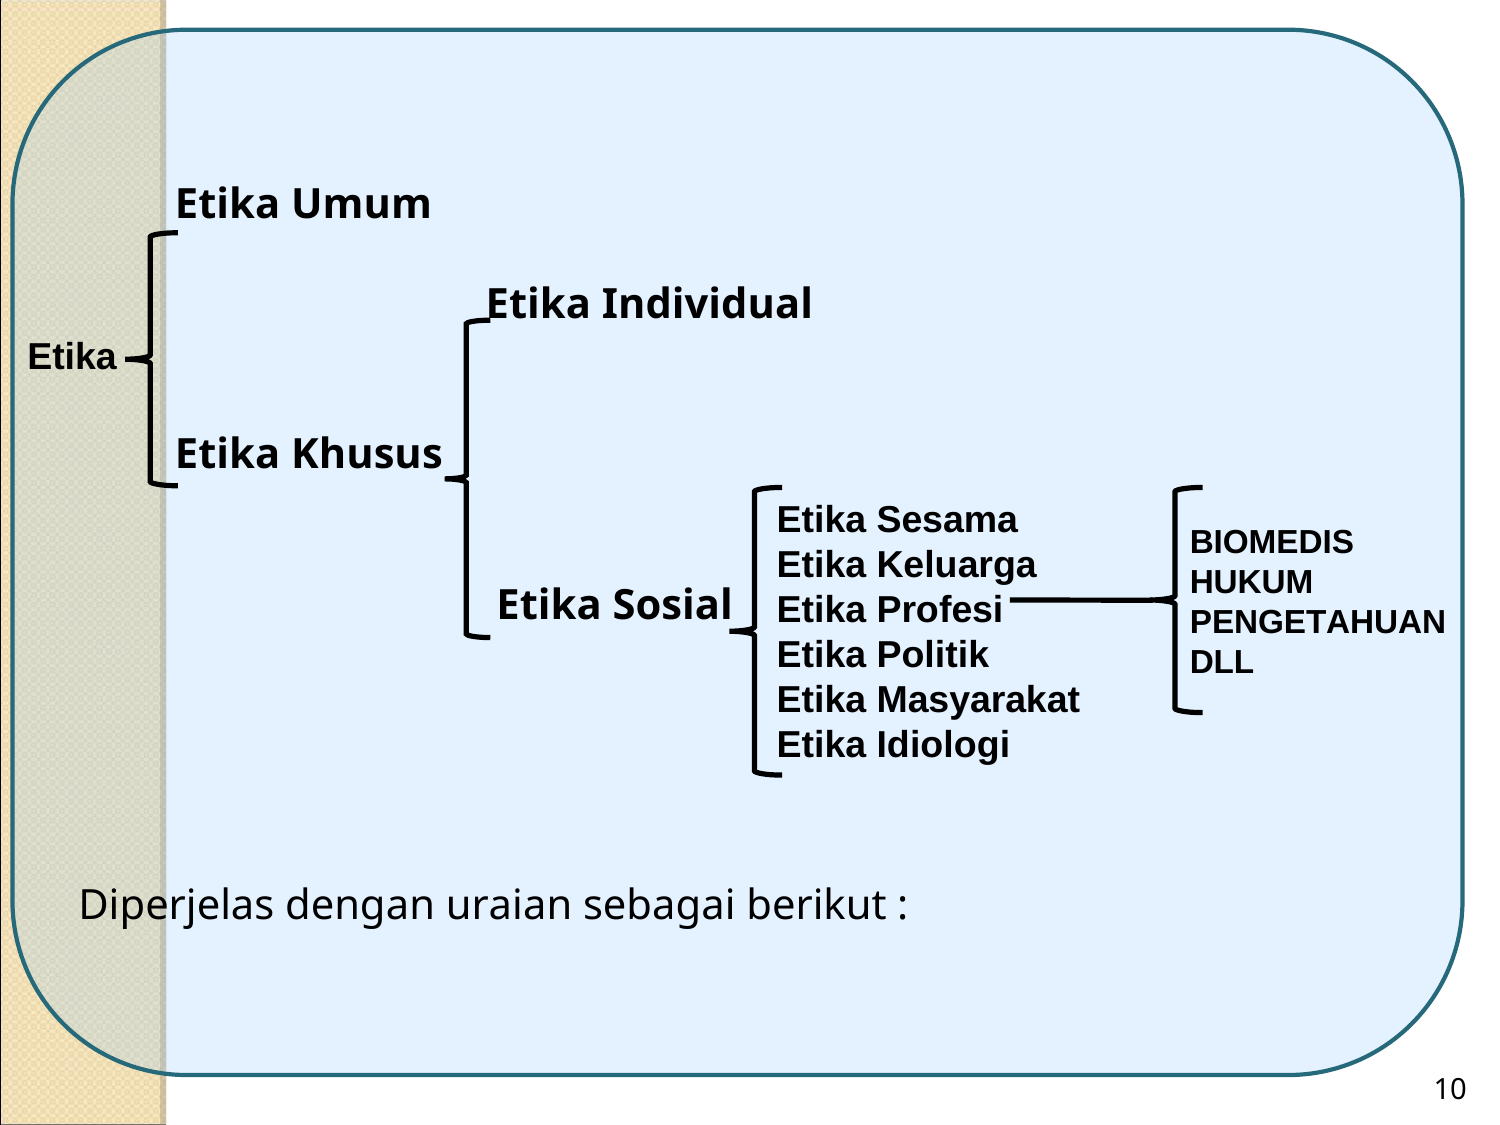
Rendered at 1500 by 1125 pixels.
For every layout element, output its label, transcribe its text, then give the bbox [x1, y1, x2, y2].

picture [0, 0, 166, 1125]
text_box 10 [1418, 1062, 1500, 1113]
text_box Etika Umum Etika Individual Etika Khusus Etika Sosial Diperjelas dengan uraian sebagai berikut : [12, 29, 1463, 1076]
text_box BIOMEDIS HUKUM PENGETAHUAN DLL [1175, 512, 1500, 688]
text_box Etika [12, 324, 151, 386]
text_box Etika Sesama Etika Keluarga Etika Profesi Etika Politik Etika Masyarakat Etika Idiologi [761, 487, 1200, 773]
